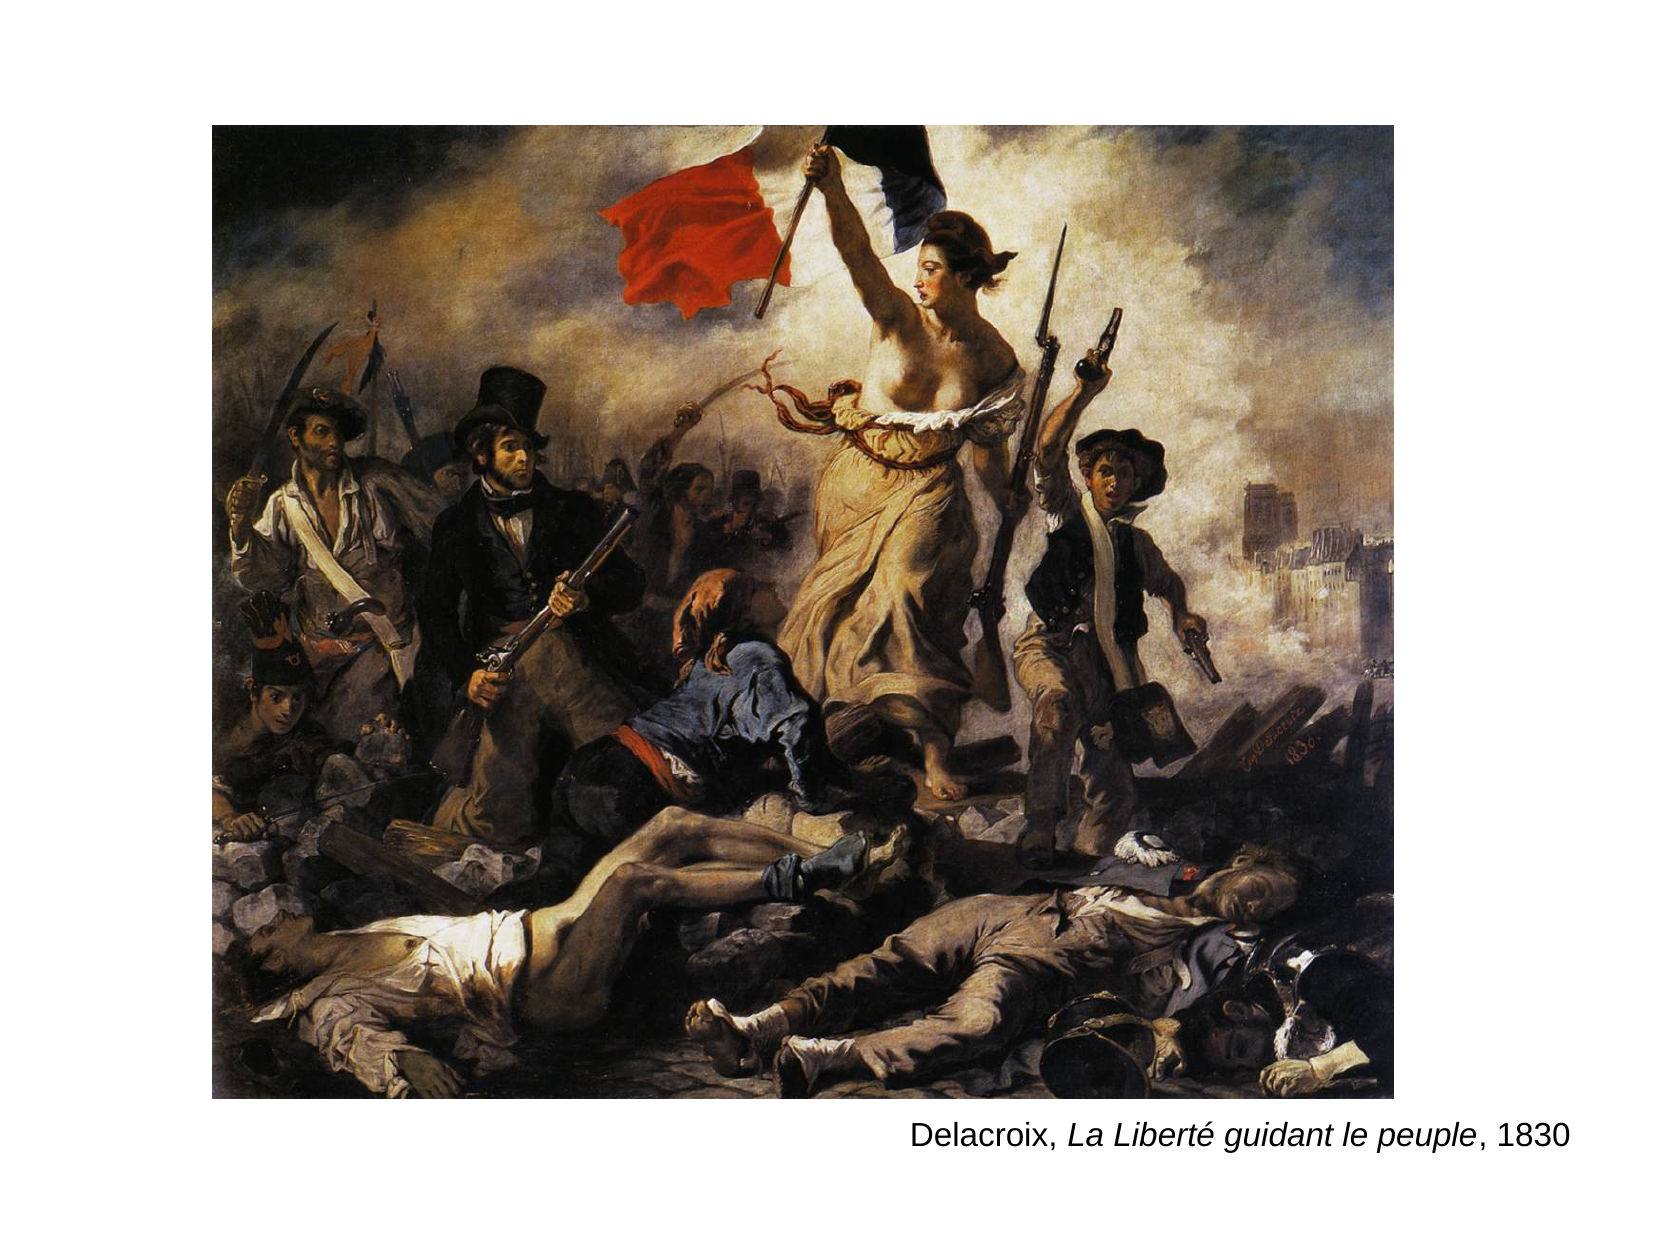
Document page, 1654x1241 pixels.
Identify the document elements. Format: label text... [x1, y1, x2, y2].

picture [212, 125, 1394, 1099]
list Delacroix, La Liberté guidant le peuple, 1830 [82, 1116, 1571, 1162]
